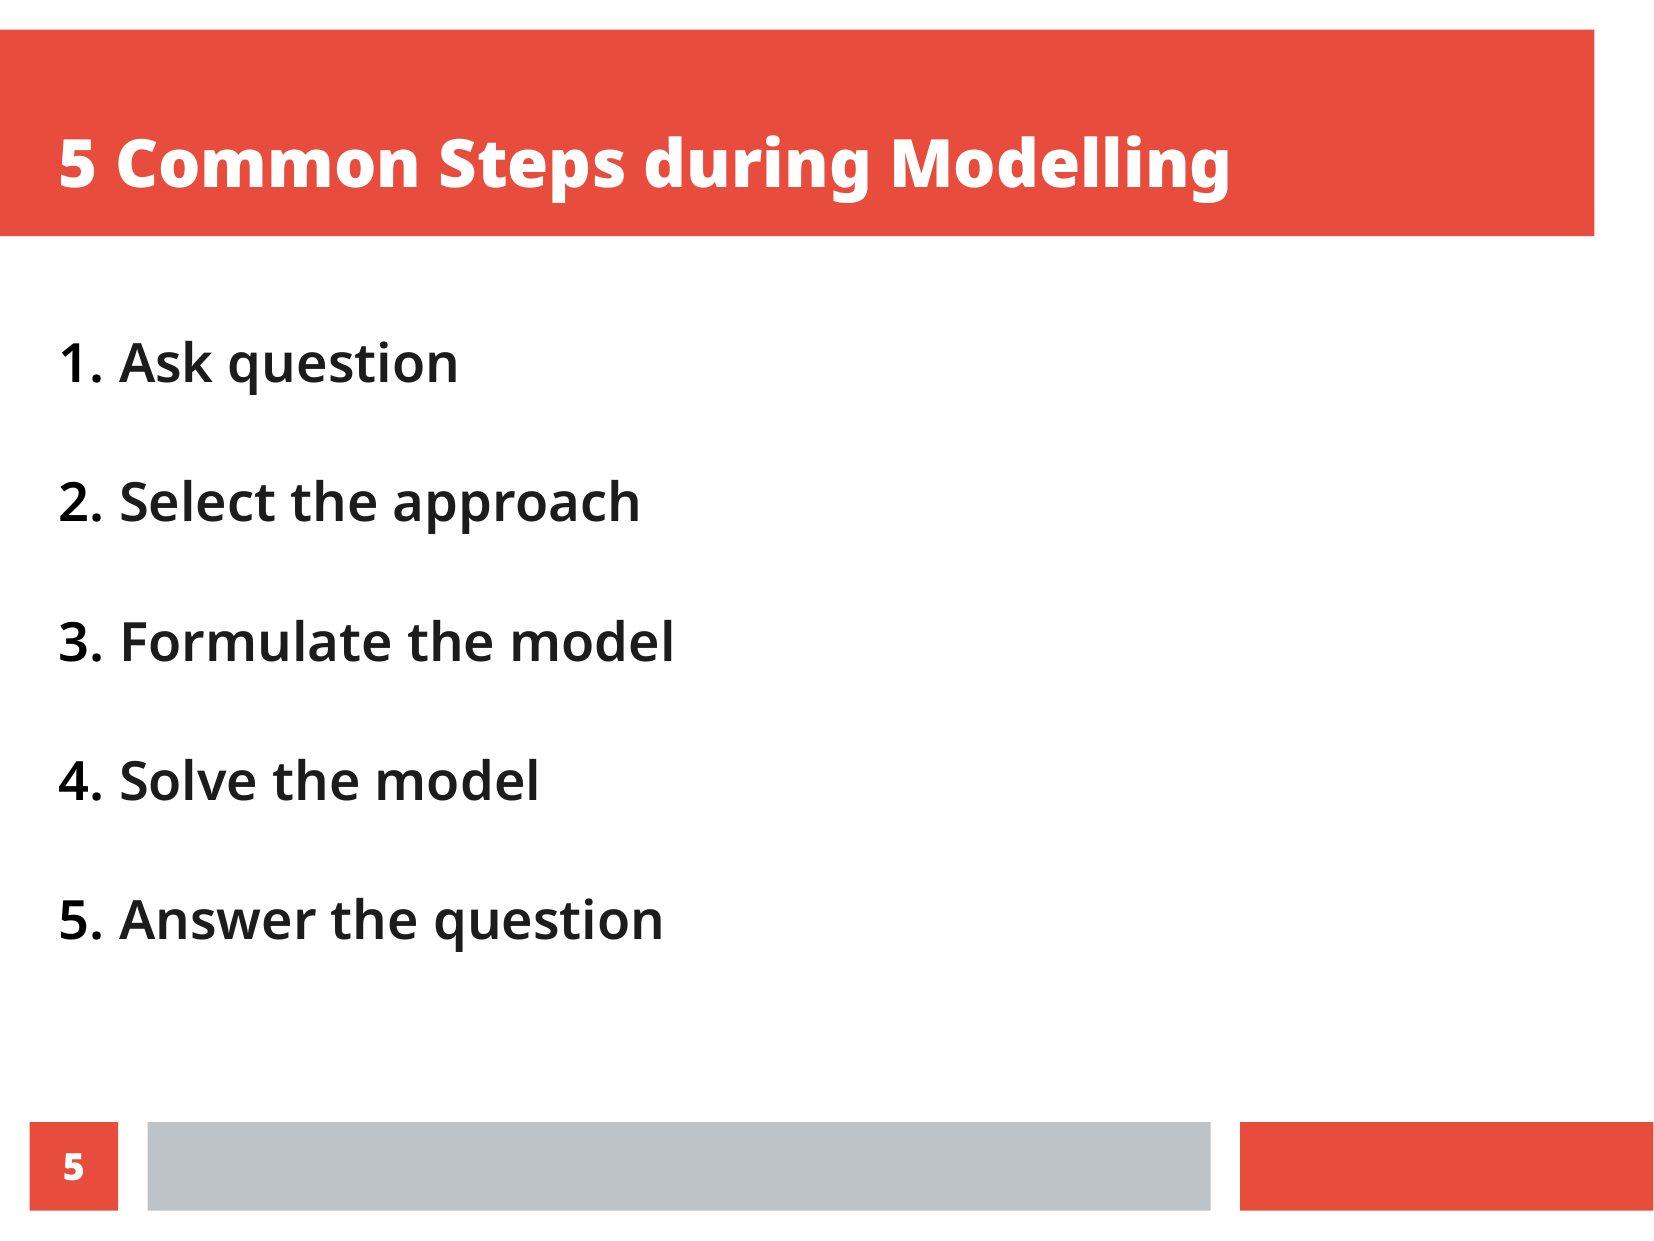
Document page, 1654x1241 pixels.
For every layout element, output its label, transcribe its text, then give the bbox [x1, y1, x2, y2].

title 5 Common Steps during Modelling [59, 59, 1595, 207]
list Ask question Select the approach Formulate the model Solve the model Answer the question [59, 324, 1565, 1093]
